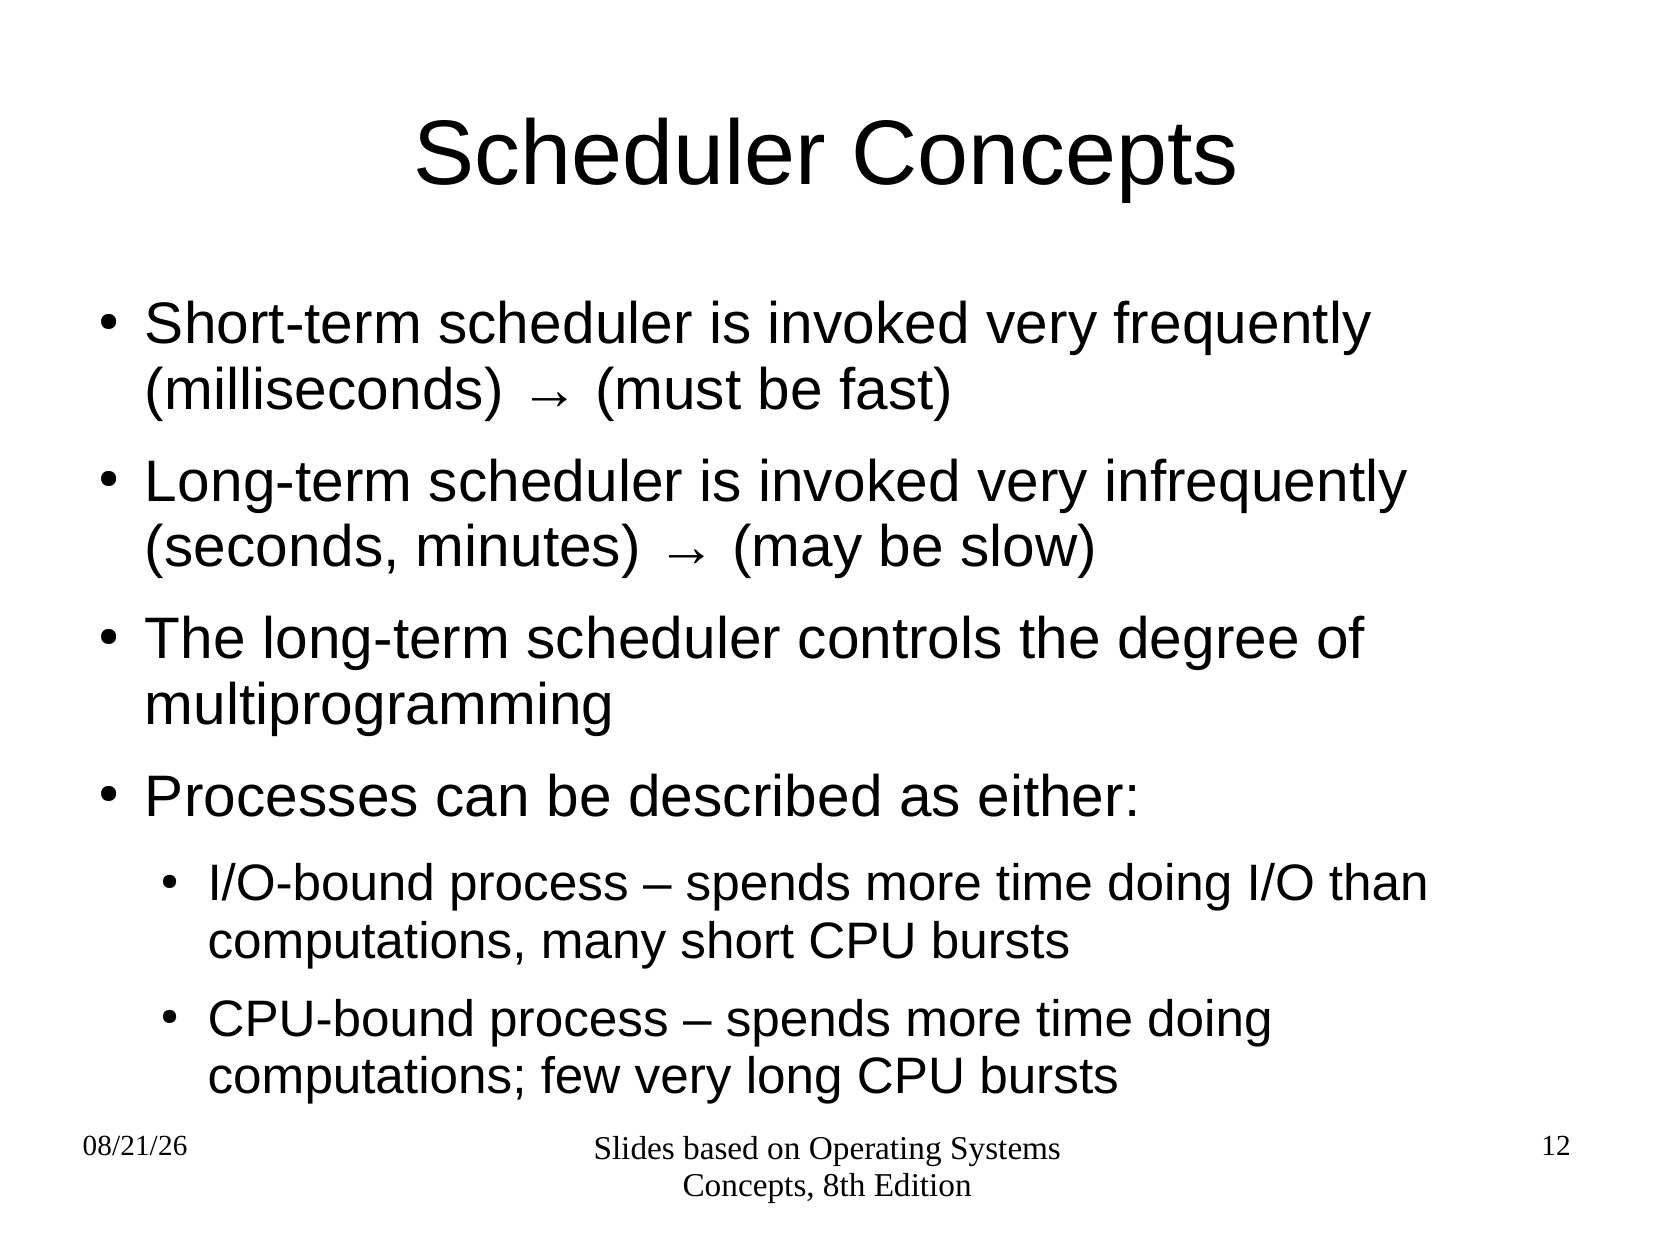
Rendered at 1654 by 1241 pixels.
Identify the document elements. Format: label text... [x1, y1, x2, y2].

title Scheduler Concepts [82, 49, 1571, 257]
list Short-term scheduler is invoked very frequently (milliseconds) → (must be fast) Long-term scheduler is invoked very infrequently (seconds, minutes) → (may be slow) The long-term scheduler controls the degree of multiprogramming Processes can be described as either: I/O-bound process – spends more time doing I/O than computations, many short CPU bursts CPU-bound process – spends more time doing computations; few very long CPU bursts [82, 290, 1571, 1109]
